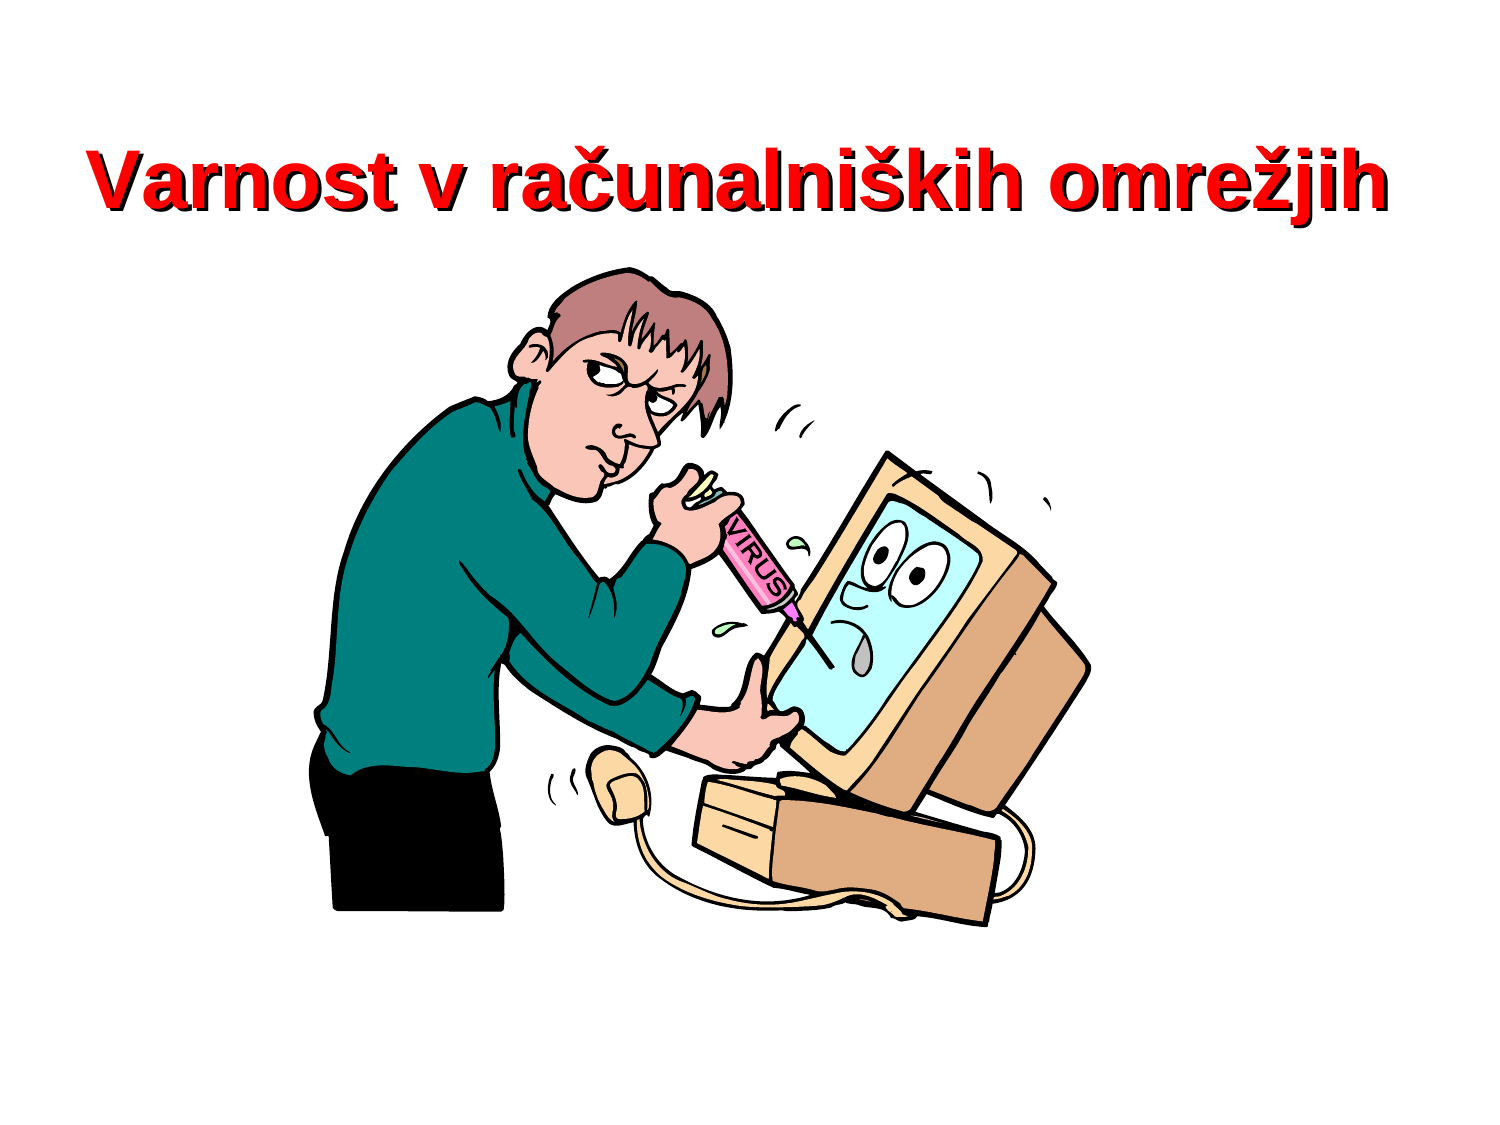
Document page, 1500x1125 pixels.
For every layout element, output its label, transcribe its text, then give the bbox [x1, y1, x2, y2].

picture [301, 267, 1093, 928]
text_box Varnost v računalniških omrežjih [71, 117, 1429, 233]
